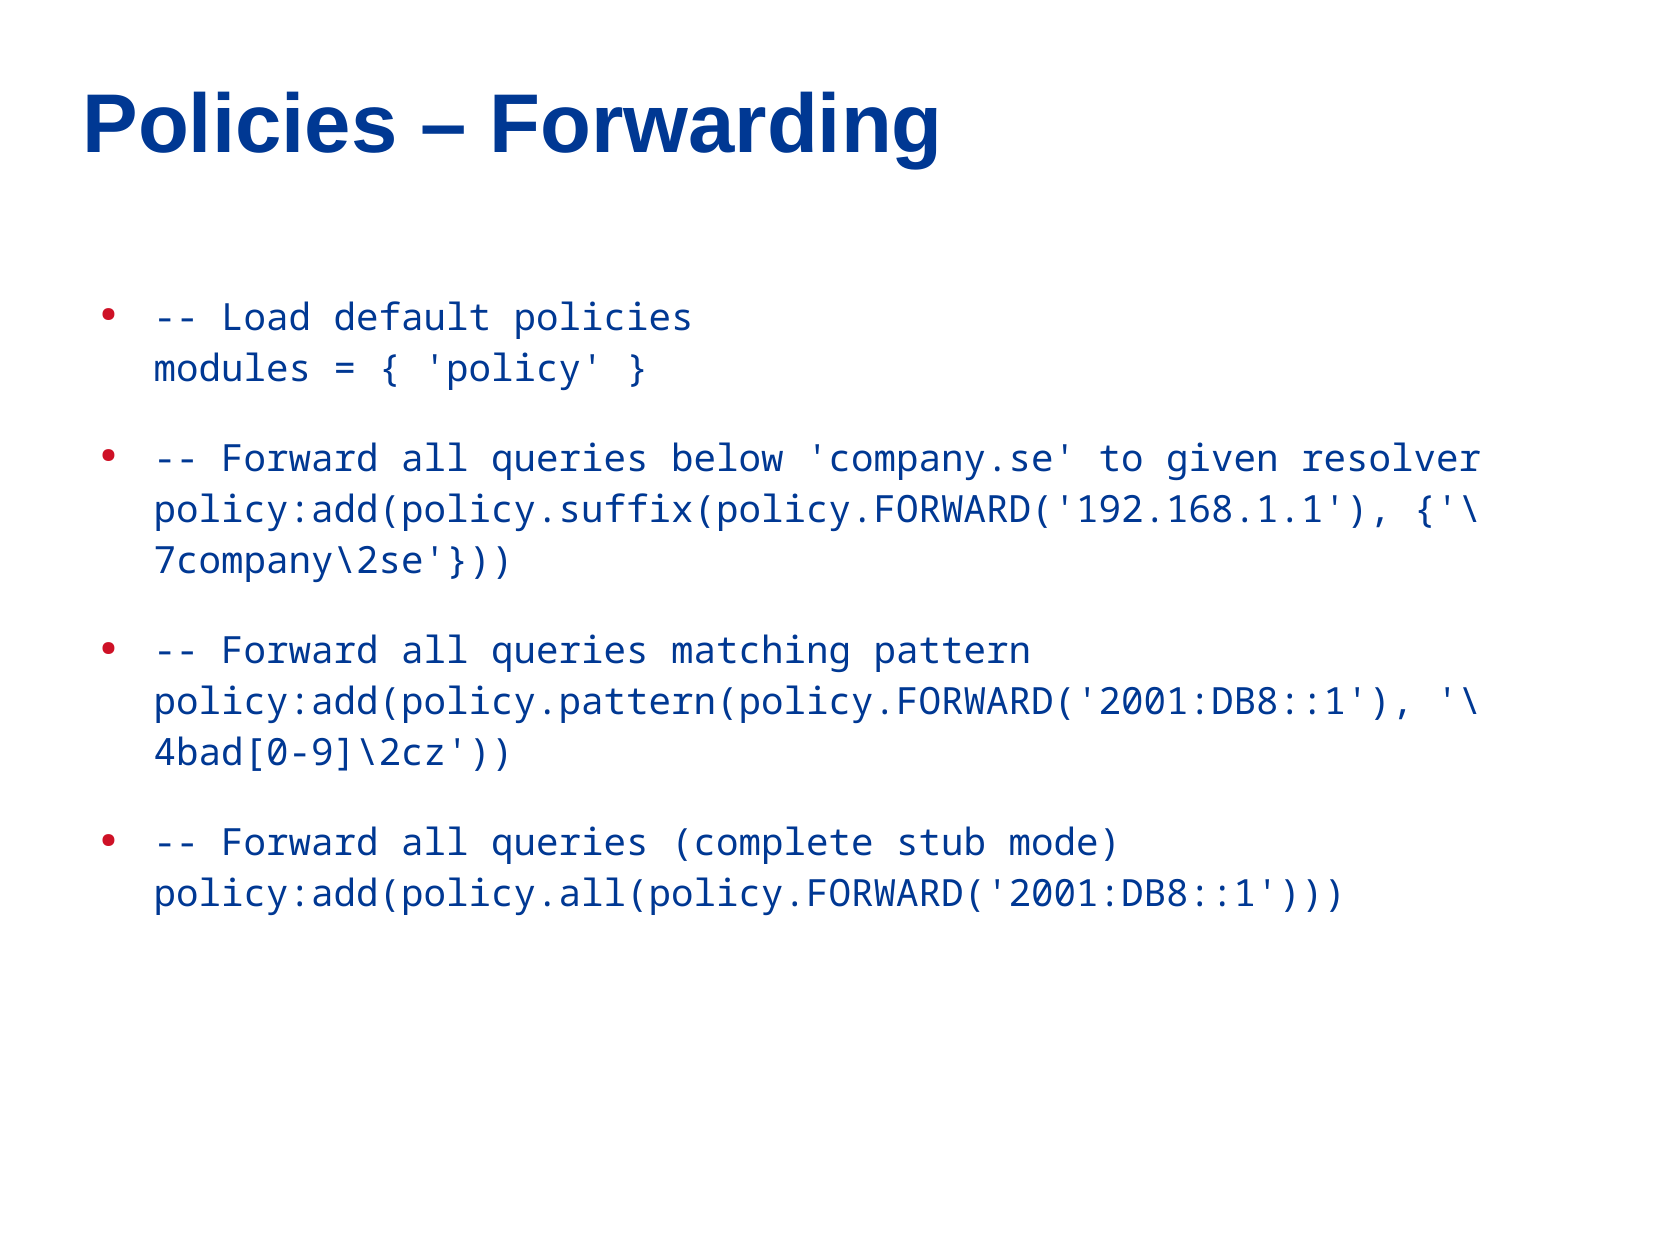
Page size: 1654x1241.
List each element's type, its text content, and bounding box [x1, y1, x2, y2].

title Policies – Forwarding [82, 70, 1571, 178]
list -- Load default policies modules = { 'policy' } -- Forward all queries below 'company.se' to given resolver policy:add(policy.suffix(policy.FORWARD('192.168.1.1'), {'\7company\2se'})) -- Forward all queries matching pattern policy:add(policy.pattern(policy.FORWARD('2001:DB8::1'), '\4bad[0-9]\2cz')) -- Forward all queries (complete stub mode) policy:add(policy.all(policy.FORWARD('2001:DB8::1'))) [82, 290, 1571, 1010]
